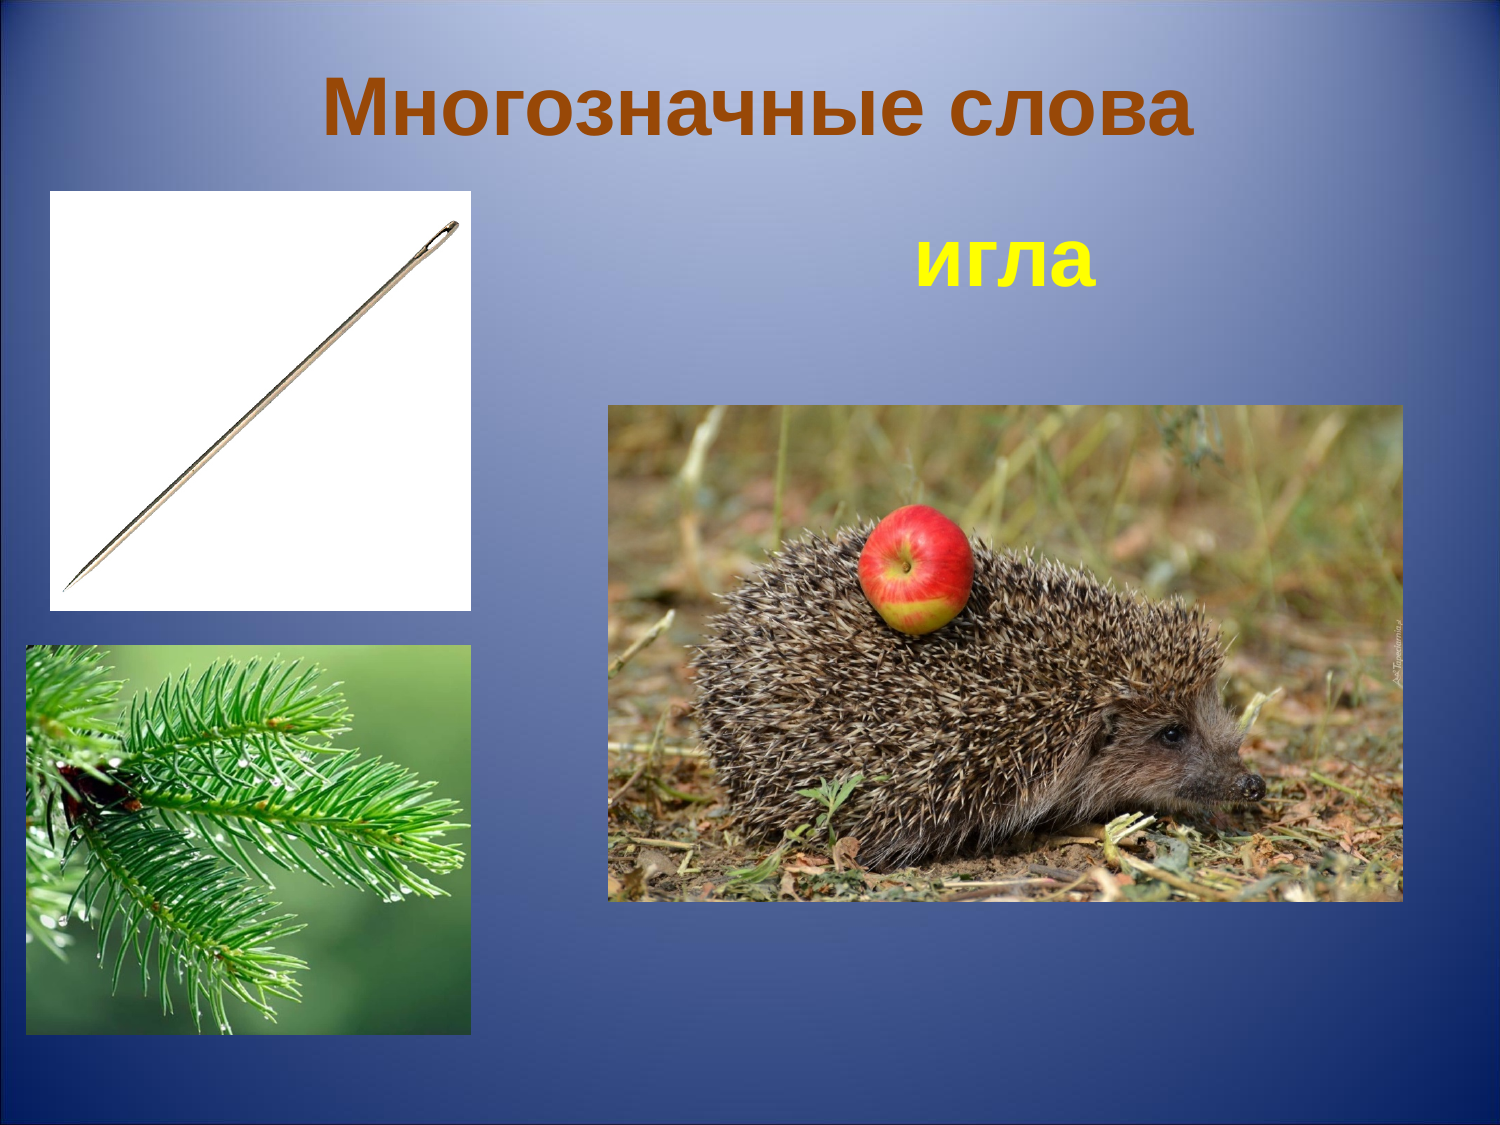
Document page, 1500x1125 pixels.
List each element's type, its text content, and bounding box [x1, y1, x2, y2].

picture [50, 191, 471, 611]
text_box игла [898, 195, 1112, 312]
text_box Многозначные слова [306, 44, 1210, 160]
picture [26, 645, 471, 1035]
picture [608, 405, 1403, 902]
